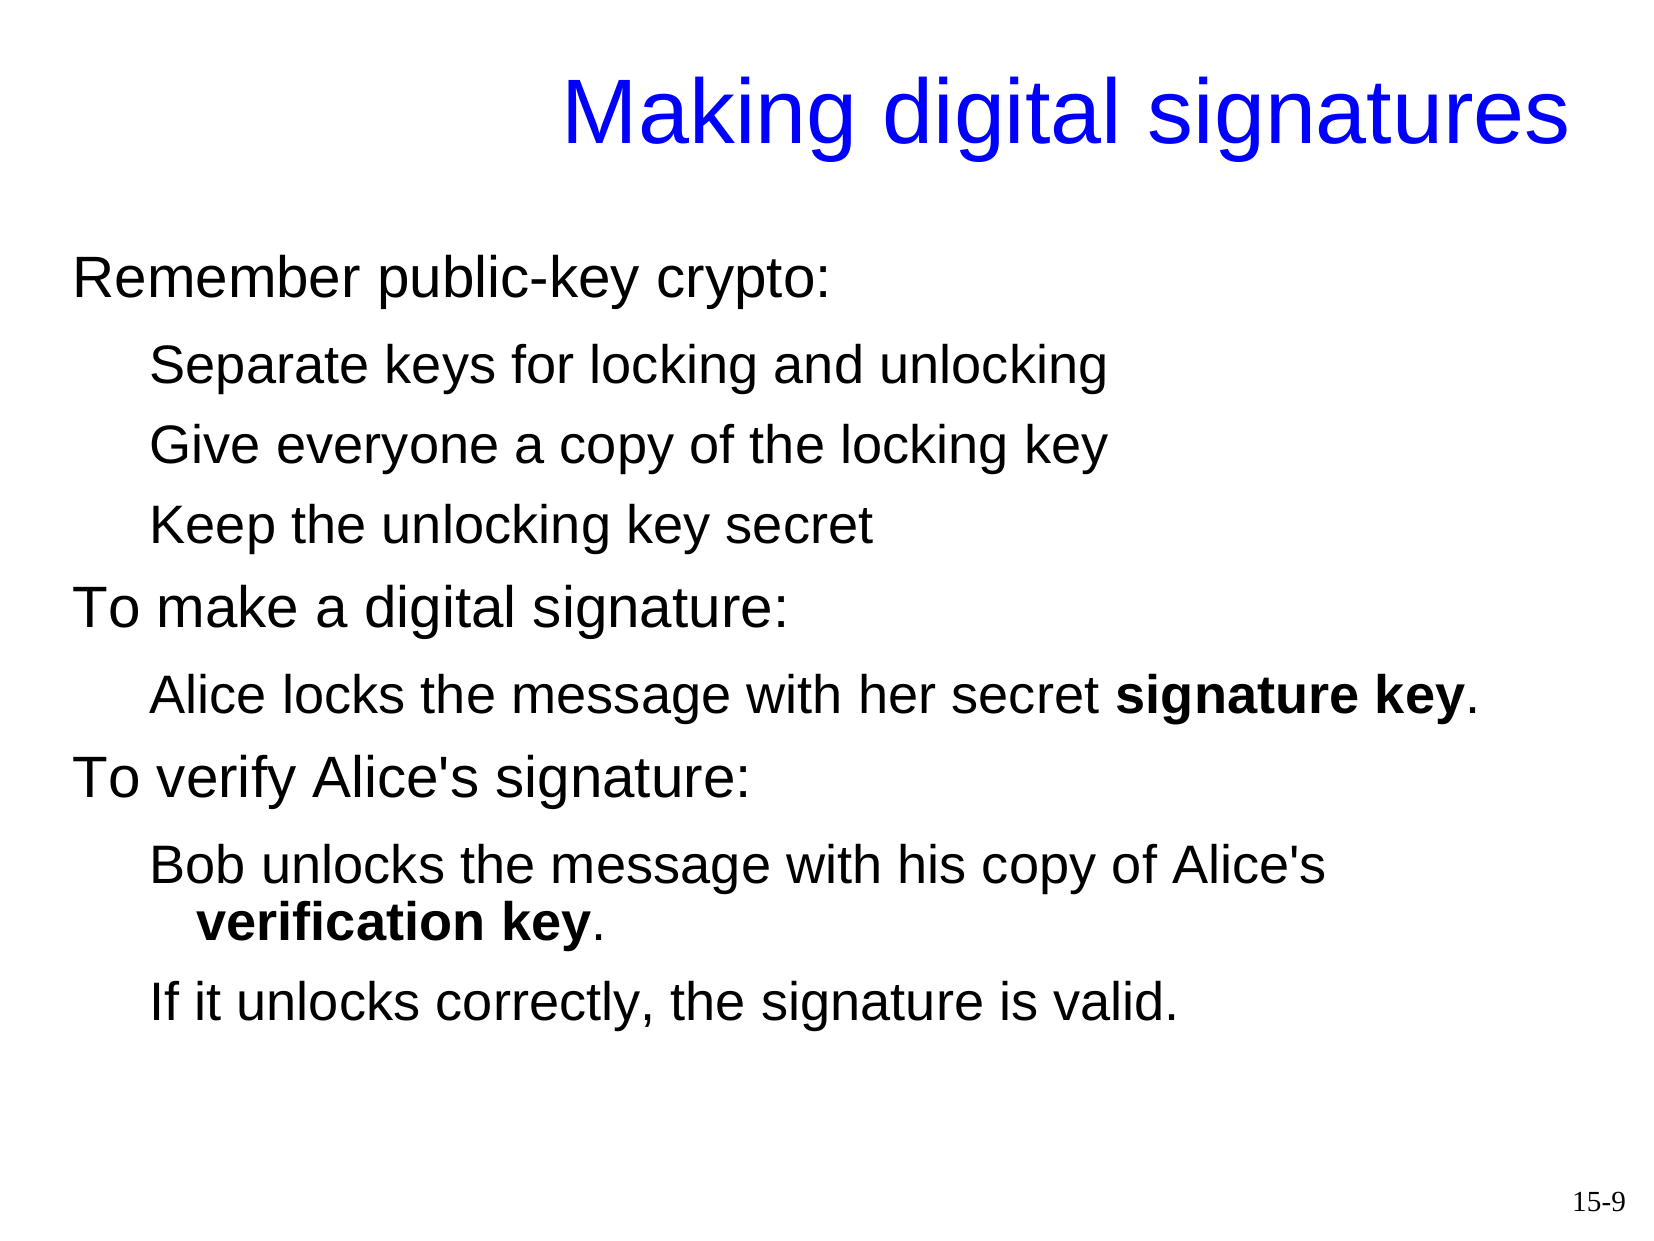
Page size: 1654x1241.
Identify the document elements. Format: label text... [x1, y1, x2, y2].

list Remember public-key crypto: Separate keys for locking and unlocking Give everyone a copy of the locking key Keep the unlocking key secret To make a digital signature: Alice locks the message with her secret signature key. To verify Alice's signature: Bob unlocks the message with his copy of Alice's verification key. If it unlocks correctly, the signature is valid. [55, 248, 1607, 1037]
title Making digital signatures [84, 11, 1573, 219]
